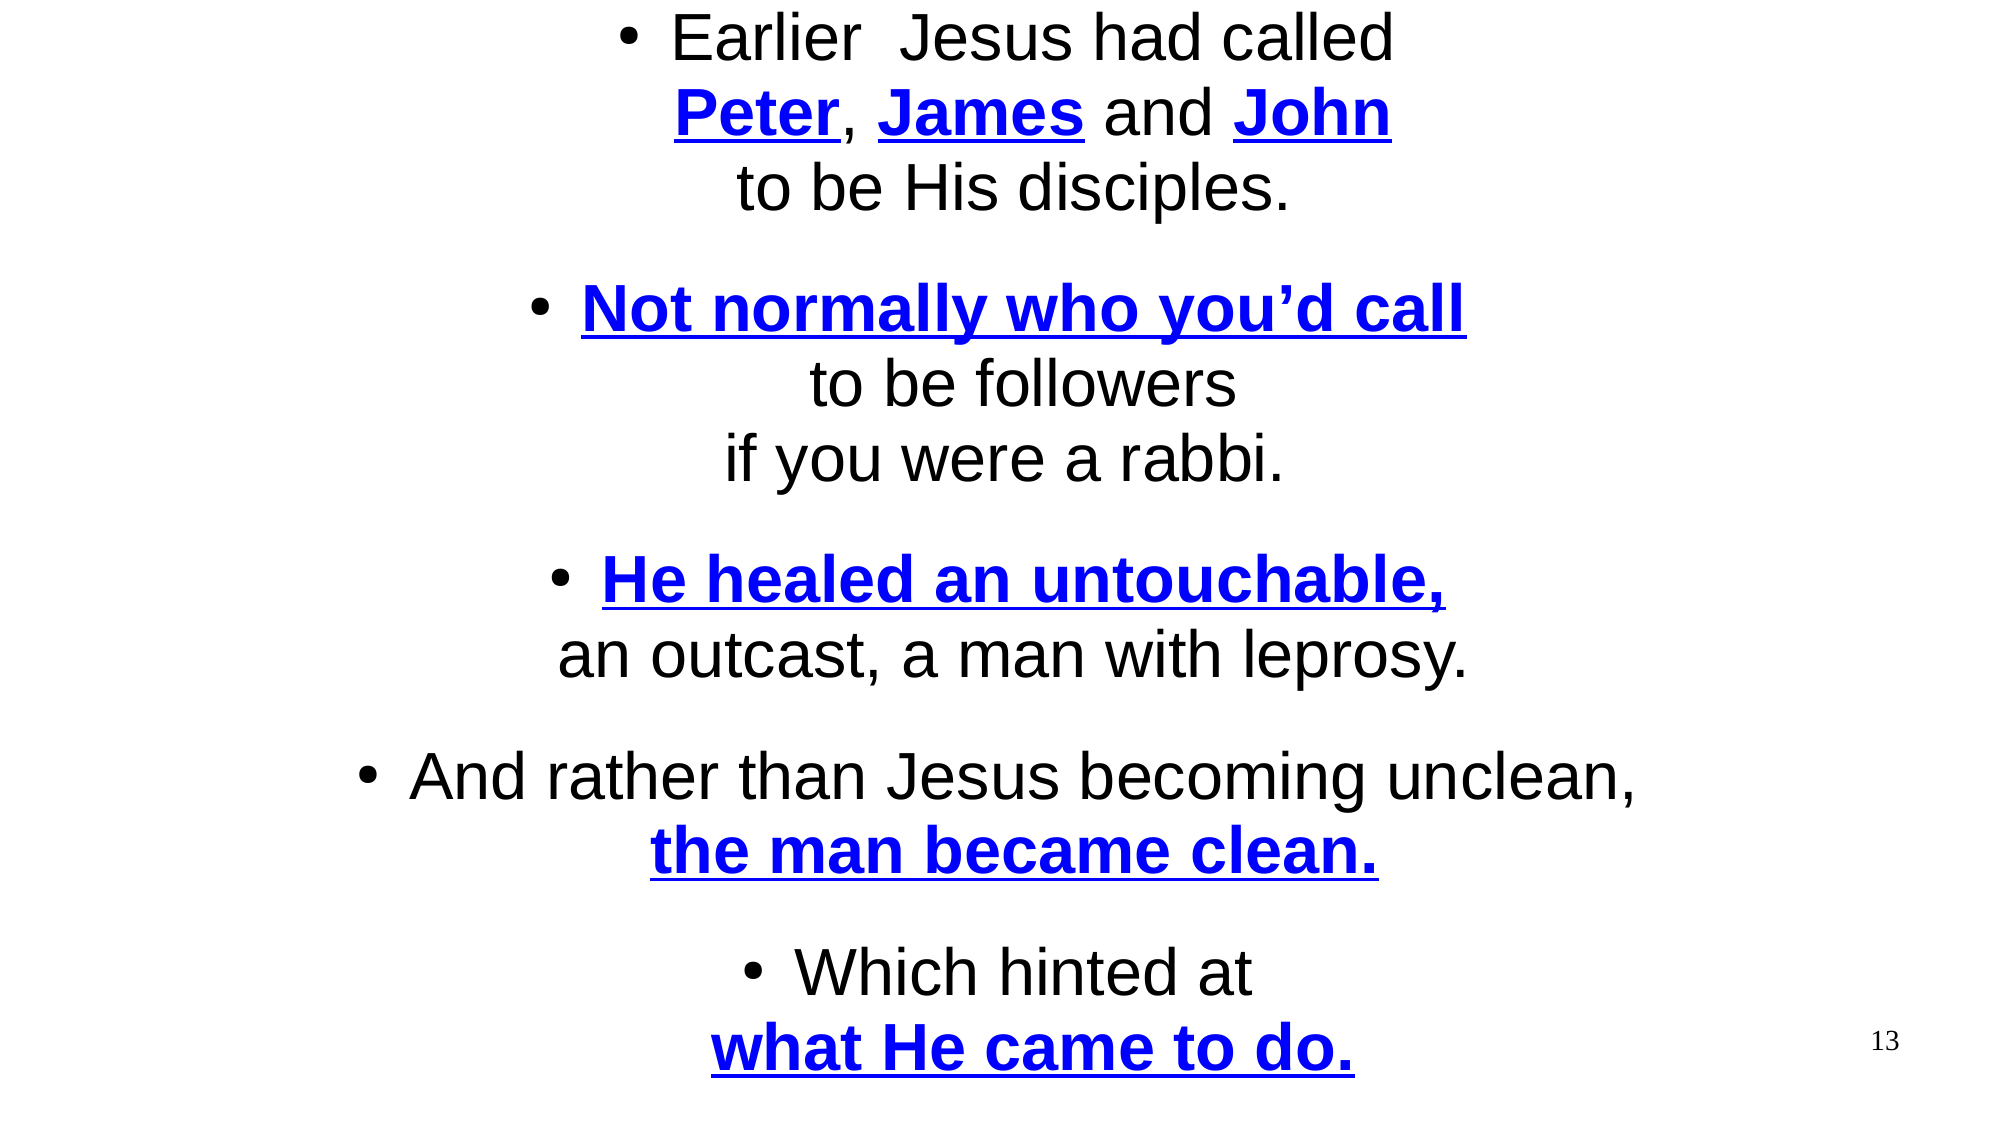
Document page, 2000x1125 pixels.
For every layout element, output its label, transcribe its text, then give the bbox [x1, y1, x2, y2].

list Earlier Jesus had called Peter, James and John to be His disciples. Not normally who you’d call to be followers if you were a rabbi. He healed an untouchable, an outcast, a man with leprosy. And rather than Jesus becoming unclean, the man became clean. Which hinted at what He came to do. [0, 0, 1996, 1123]
